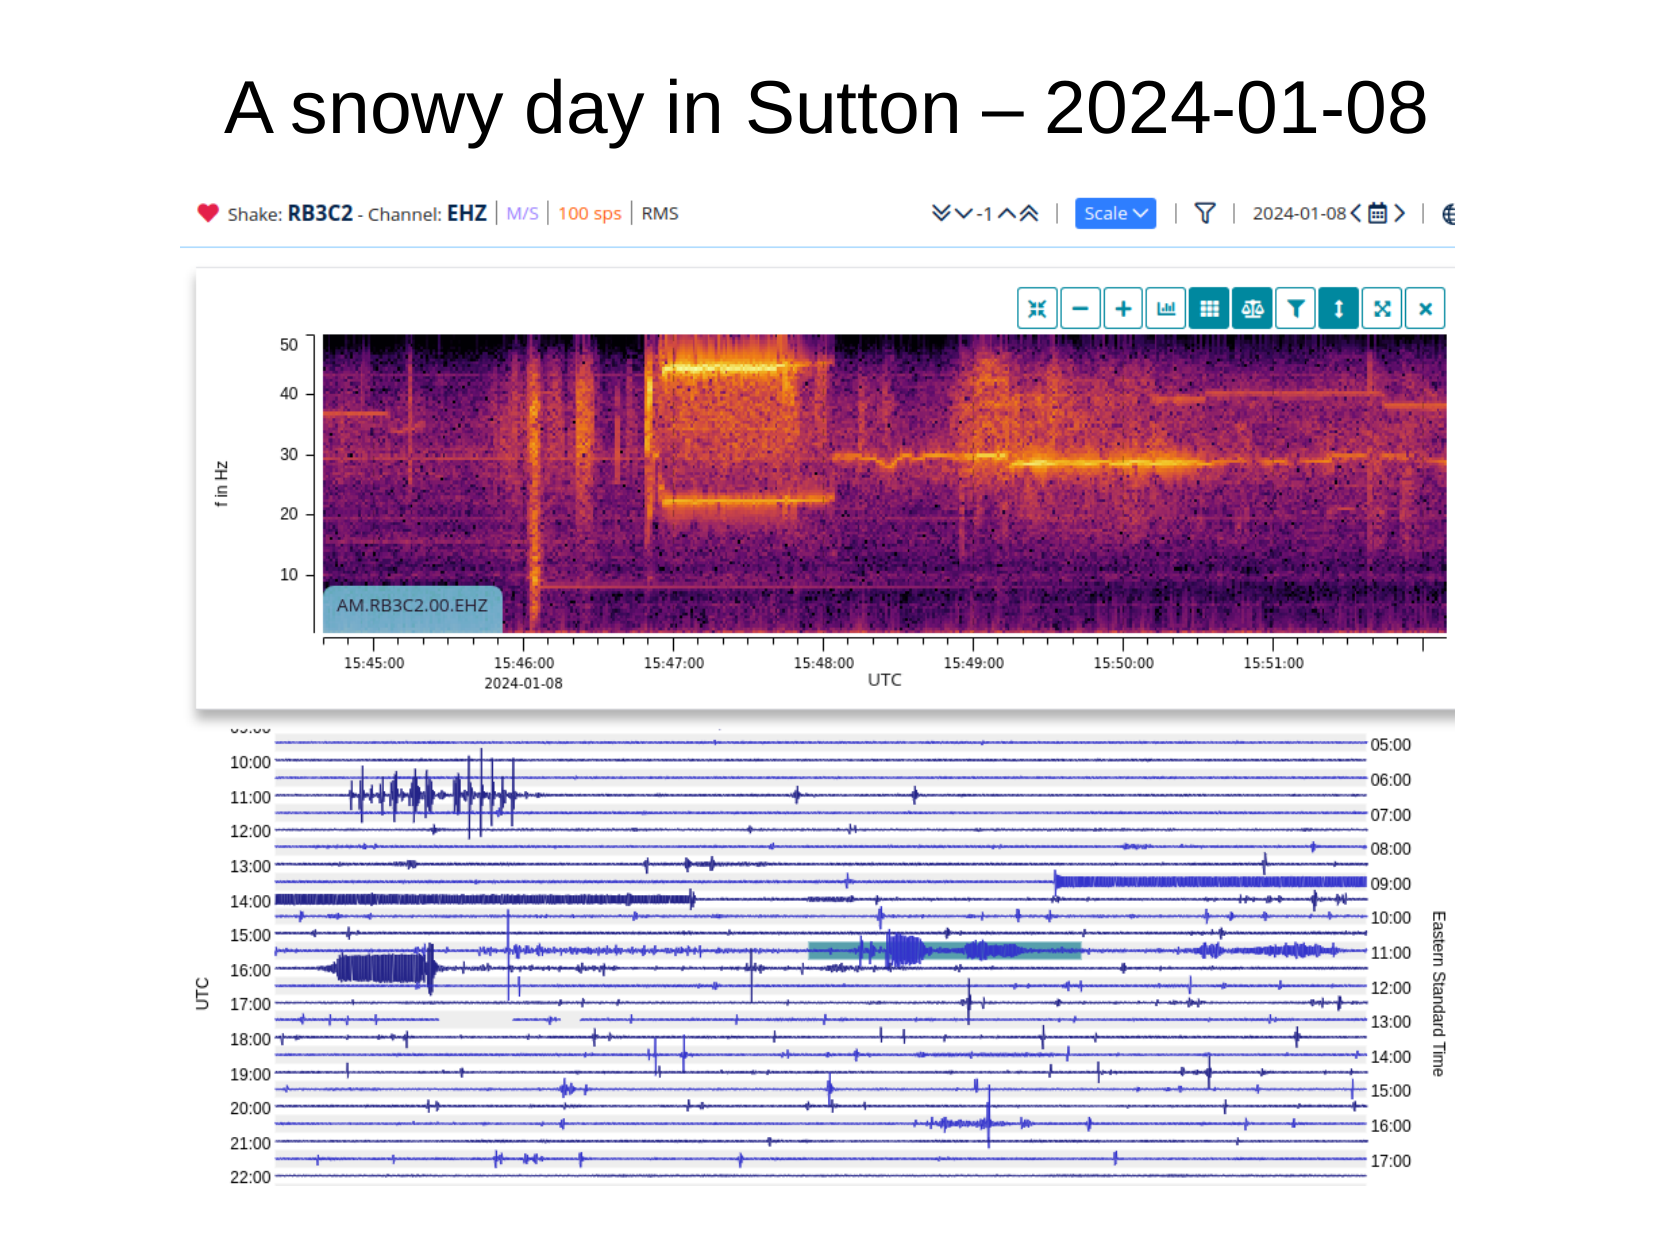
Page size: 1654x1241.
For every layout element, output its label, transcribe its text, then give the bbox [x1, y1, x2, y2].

title A snowy day in Sutton – 2024-01-08 [82, 49, 1571, 166]
picture [180, 194, 1455, 1186]
